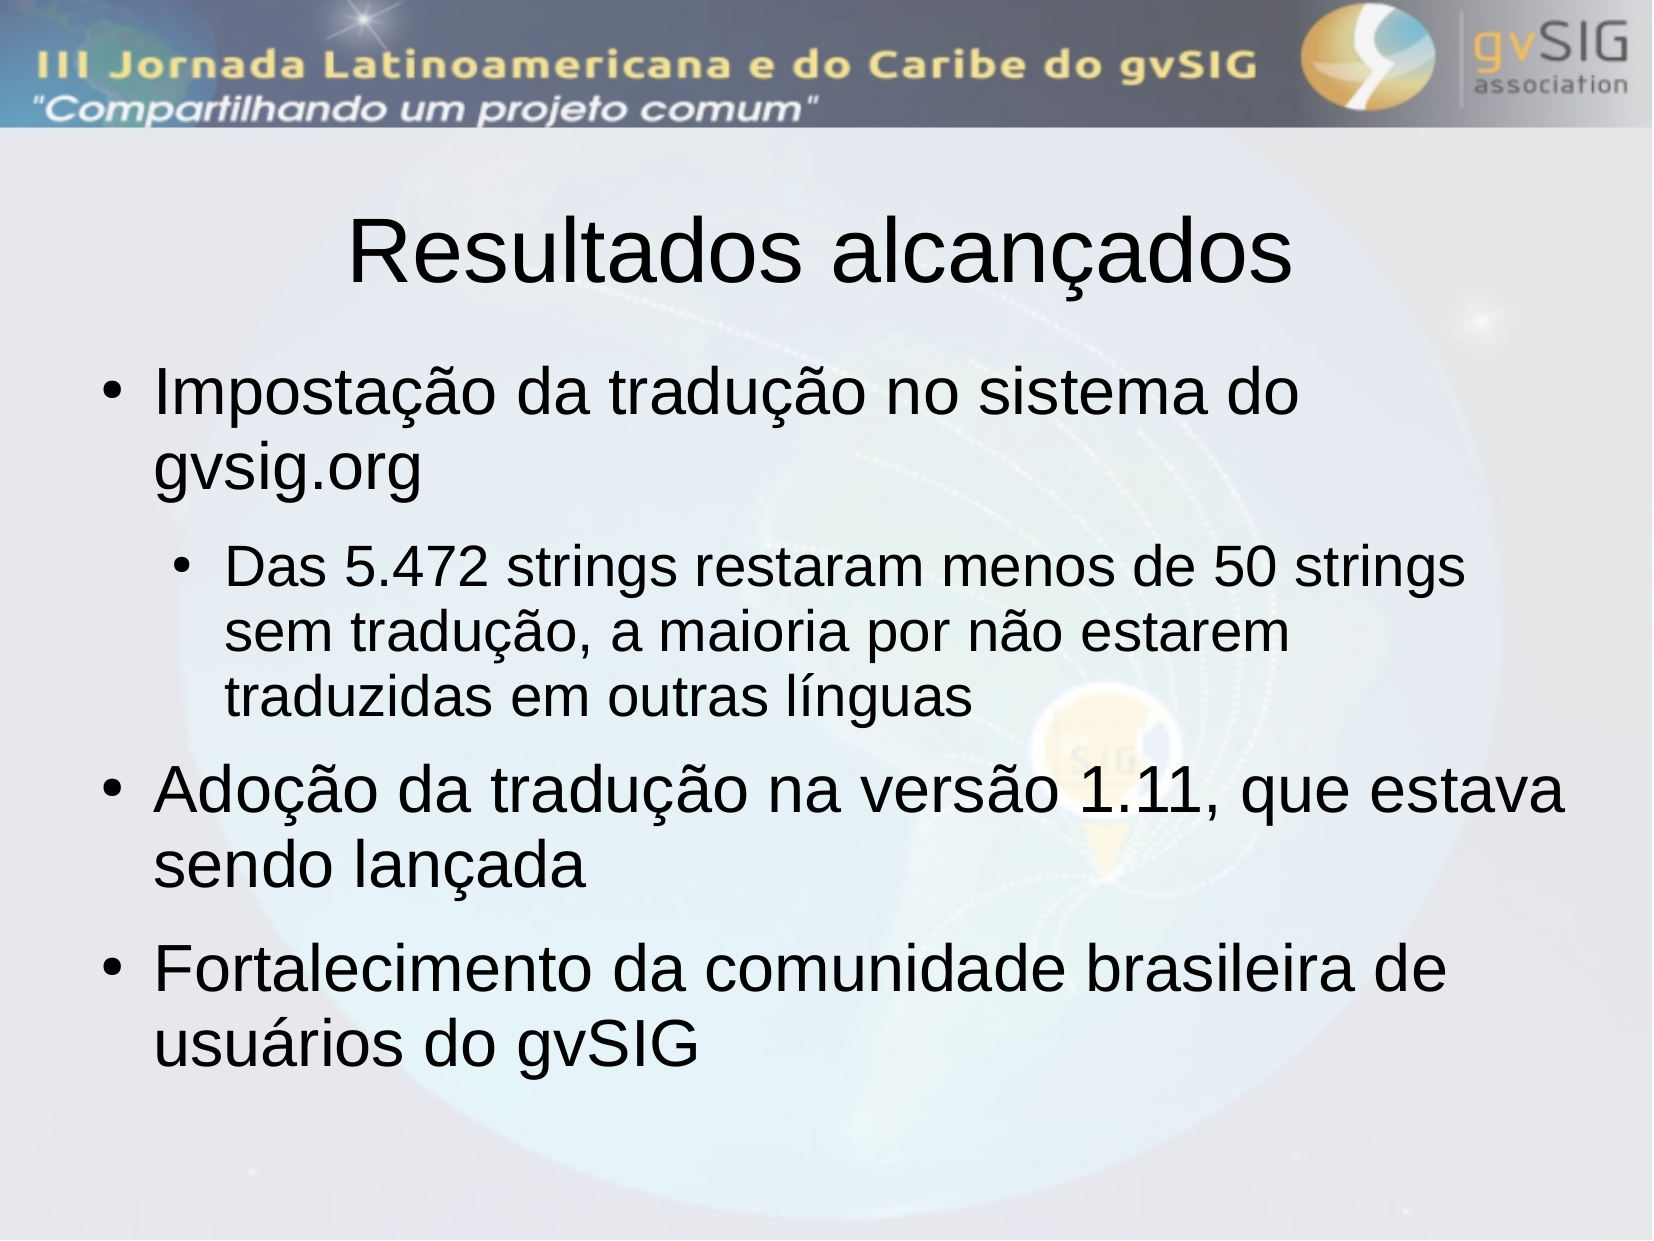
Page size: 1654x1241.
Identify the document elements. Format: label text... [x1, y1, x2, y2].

list Impostação da tradução no sistema do gvsig.org Das 5.472 strings restaram menos de 50 strings sem tradução, a maioria por não estarem traduzidas em outras línguas Adoção da tradução na versão 1.11, que estava sendo lançada Fortalecimento da comunidade brasileira de usuários do gvSIG [82, 354, 1571, 1173]
picture [0, 0, 1653, 1240]
title Resultados alcançados [76, 147, 1565, 355]
